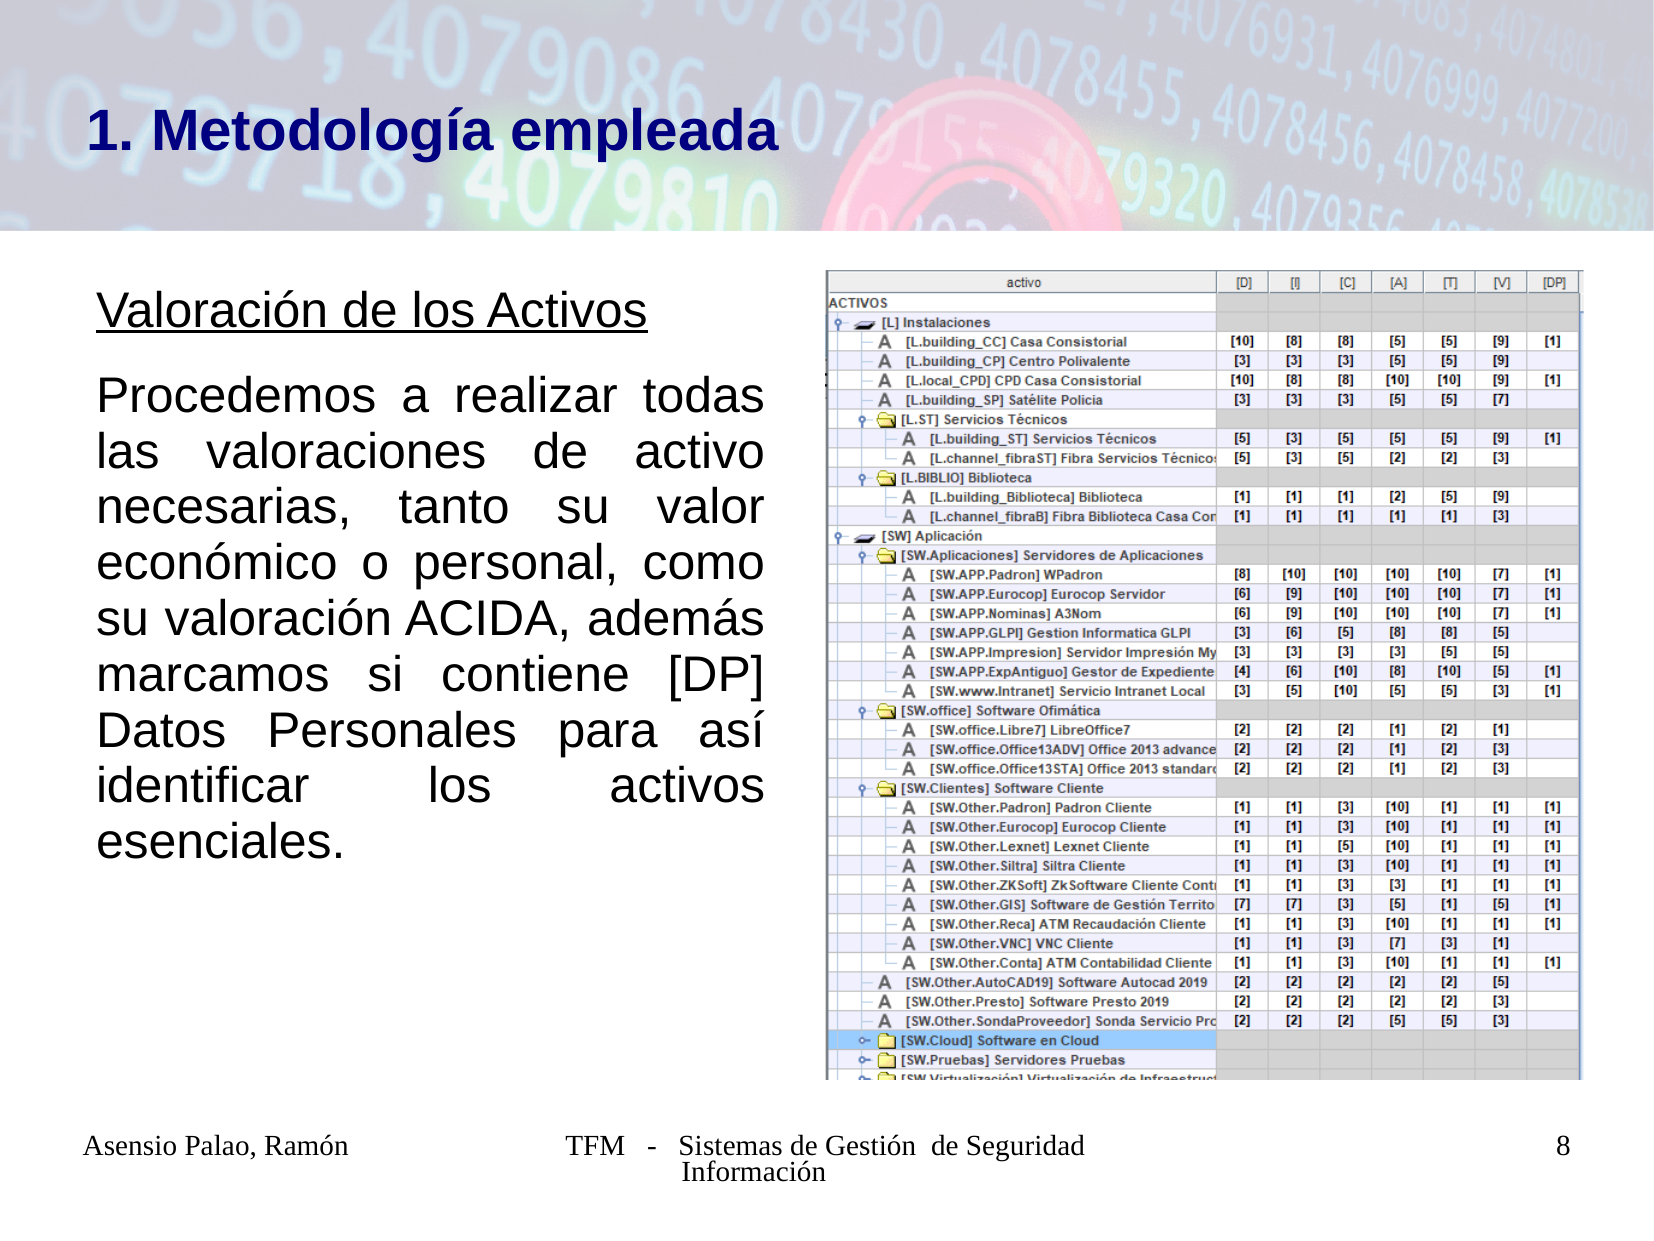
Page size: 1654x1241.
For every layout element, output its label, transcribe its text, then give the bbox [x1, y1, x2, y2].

picture [166, 1142, 173, 1154]
picture [794, 1142, 800, 1154]
text_box 1. Metodología empleada [71, 90, 1654, 226]
picture [1046, 1142, 1052, 1154]
subtitle [82, 226, 1538, 1142]
picture [608, 1142, 616, 1150]
picture [0, 0, 1654, 1241]
picture [323, 1142, 330, 1154]
picture [999, 1142, 1005, 1149]
text_box Valoración de los Activos Procedemos a realizar todas las valoraciones de activo necesarias, tanto su valor económico o personal, como su valoración ACIDA, además marcamos si contiene [DP] Datos Personales para así identificar los activos esenciales. [81, 274, 781, 1028]
picture [1074, 1142, 1080, 1154]
picture [935, 1142, 941, 1154]
picture [1013, 1142, 1019, 1154]
picture [890, 1142, 897, 1154]
picture [239, 1142, 246, 1154]
